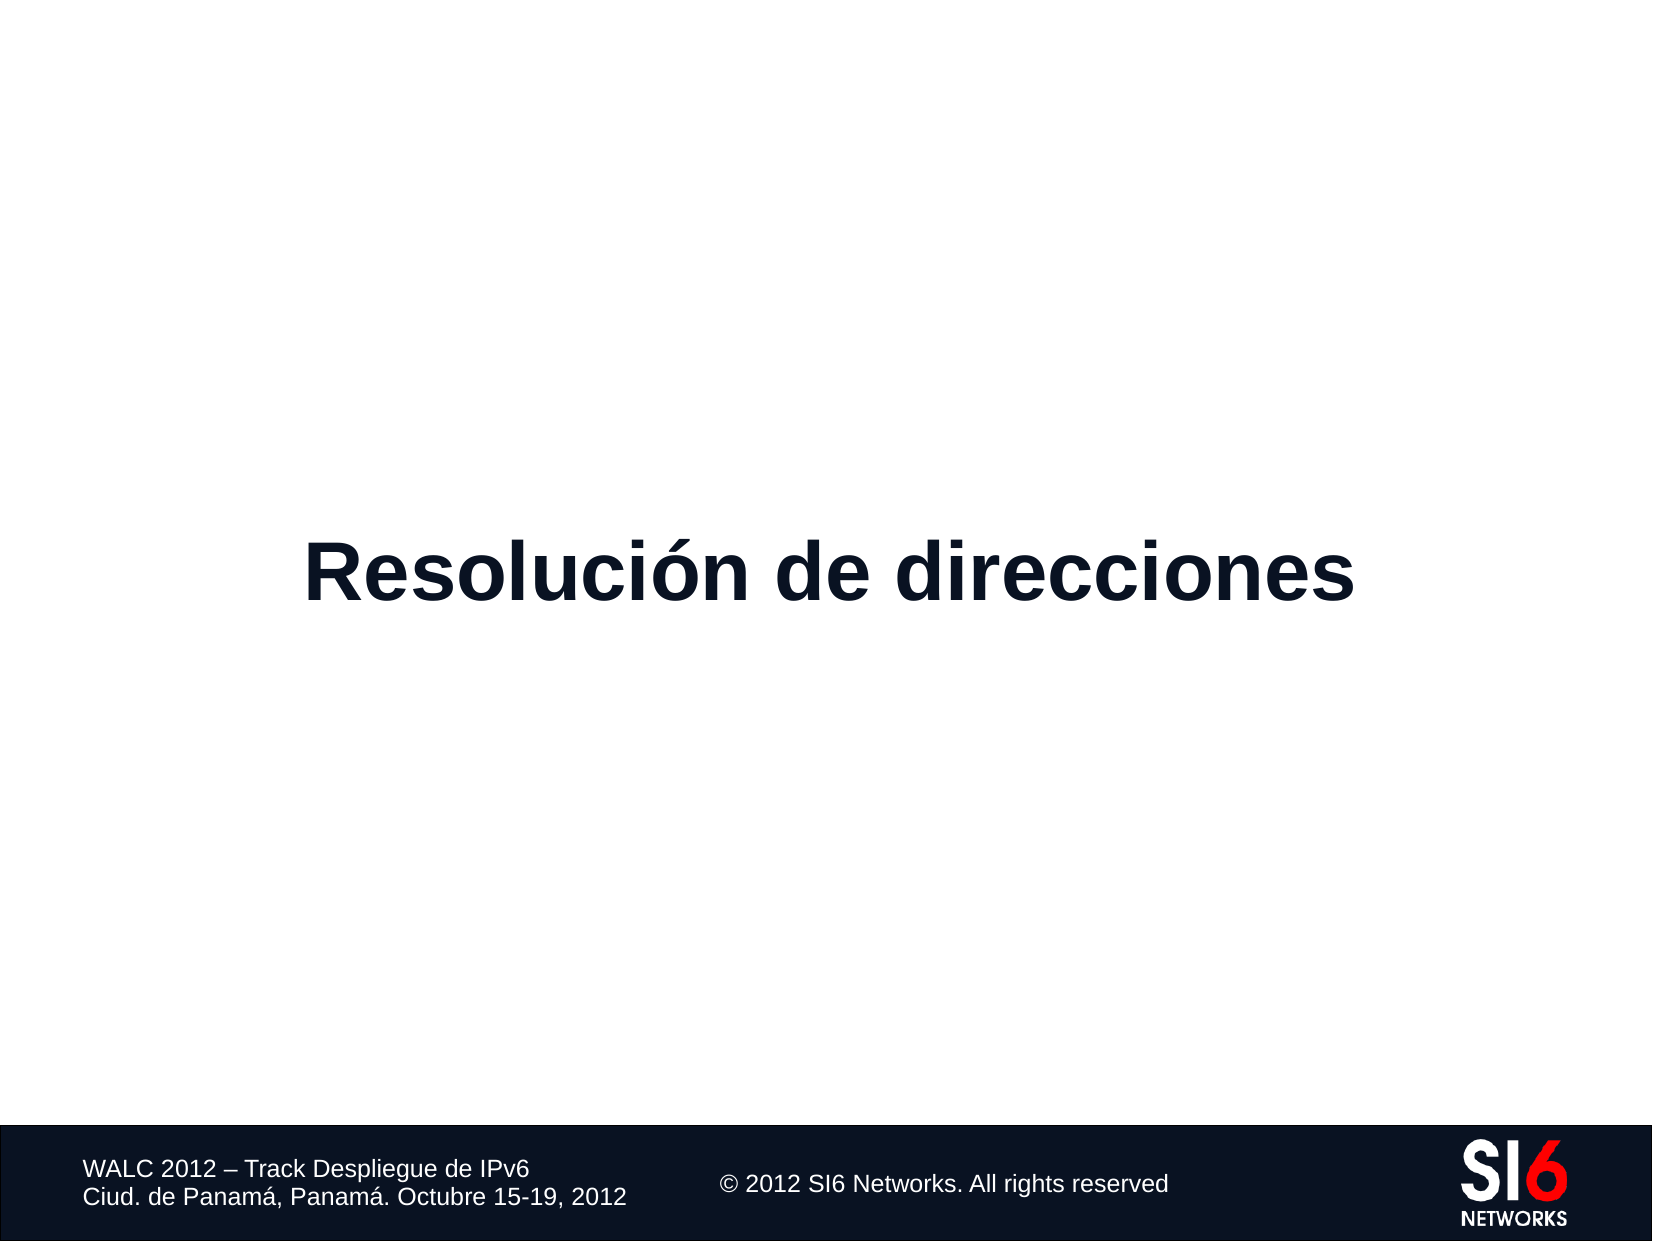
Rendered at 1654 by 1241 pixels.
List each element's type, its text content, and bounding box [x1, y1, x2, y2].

title Resolución de direcciones [86, 467, 1576, 676]
picture [1461, 1139, 1567, 1226]
